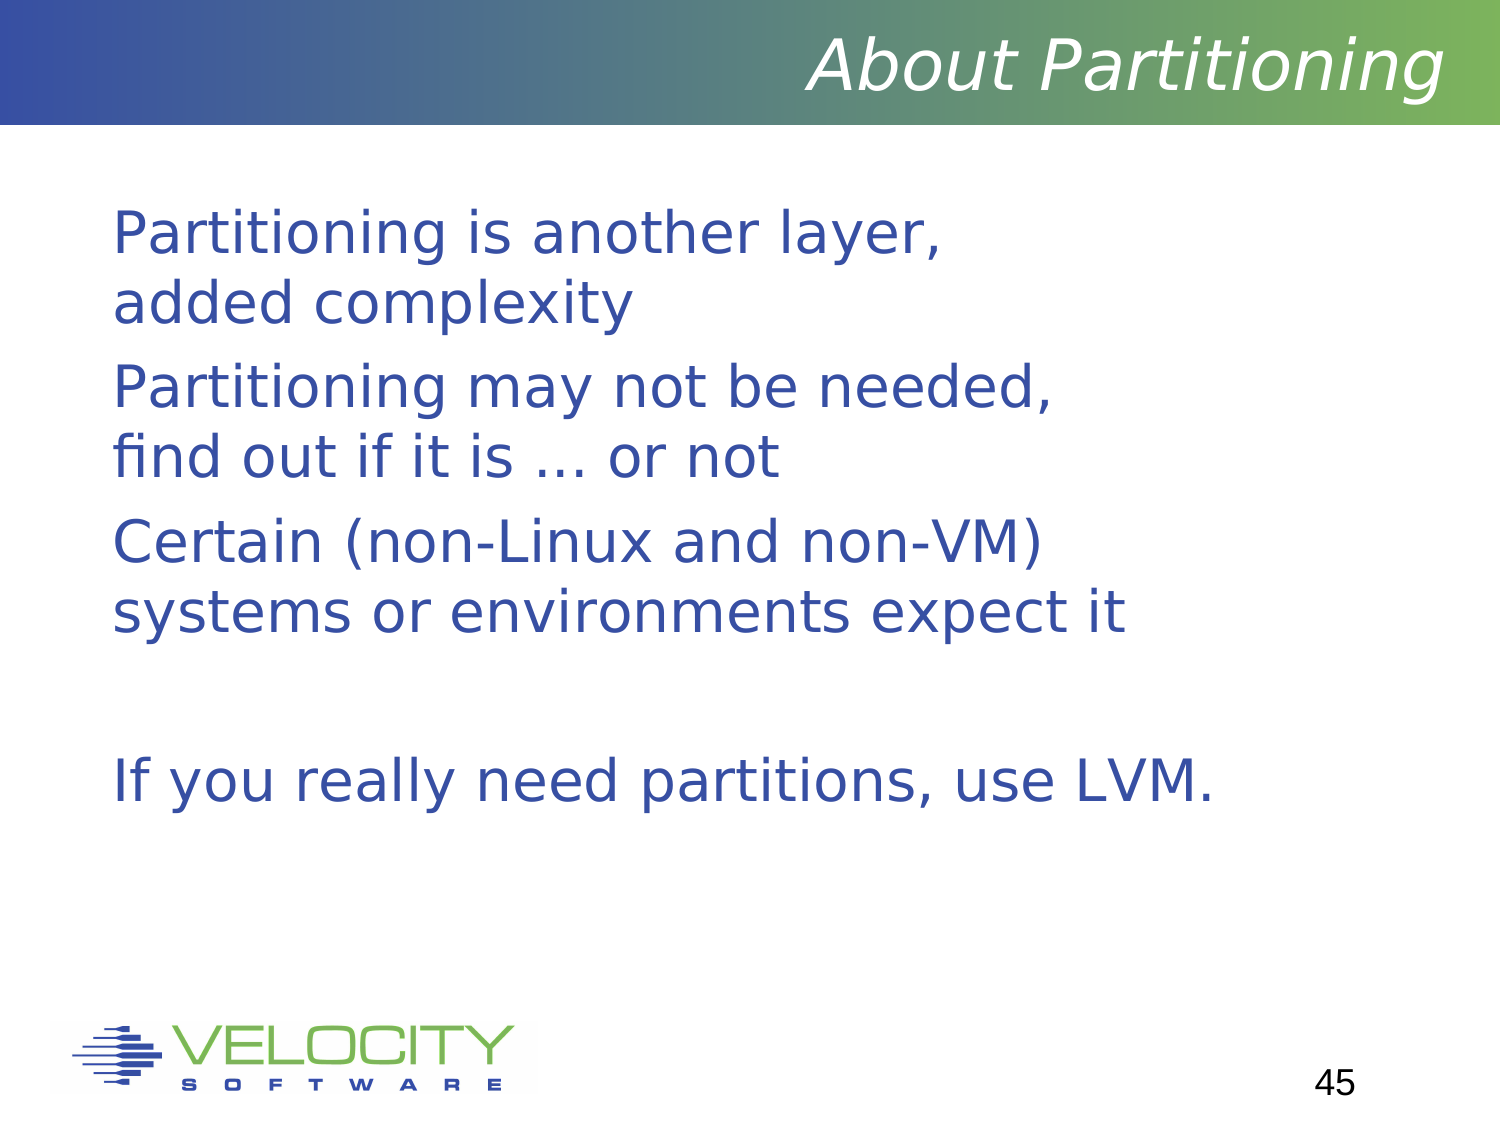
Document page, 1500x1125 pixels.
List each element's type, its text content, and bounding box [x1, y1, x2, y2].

title About Partitioning [62, 12, 1463, 113]
list Partitioning is another layer, added complexity Partitioning may not be needed, find out if it is ... or not Certain (non-Linux and non-VM) systems or environments expect it If you really need partitions, use LVM. [70, 187, 1438, 990]
picture [50, 1021, 538, 1094]
